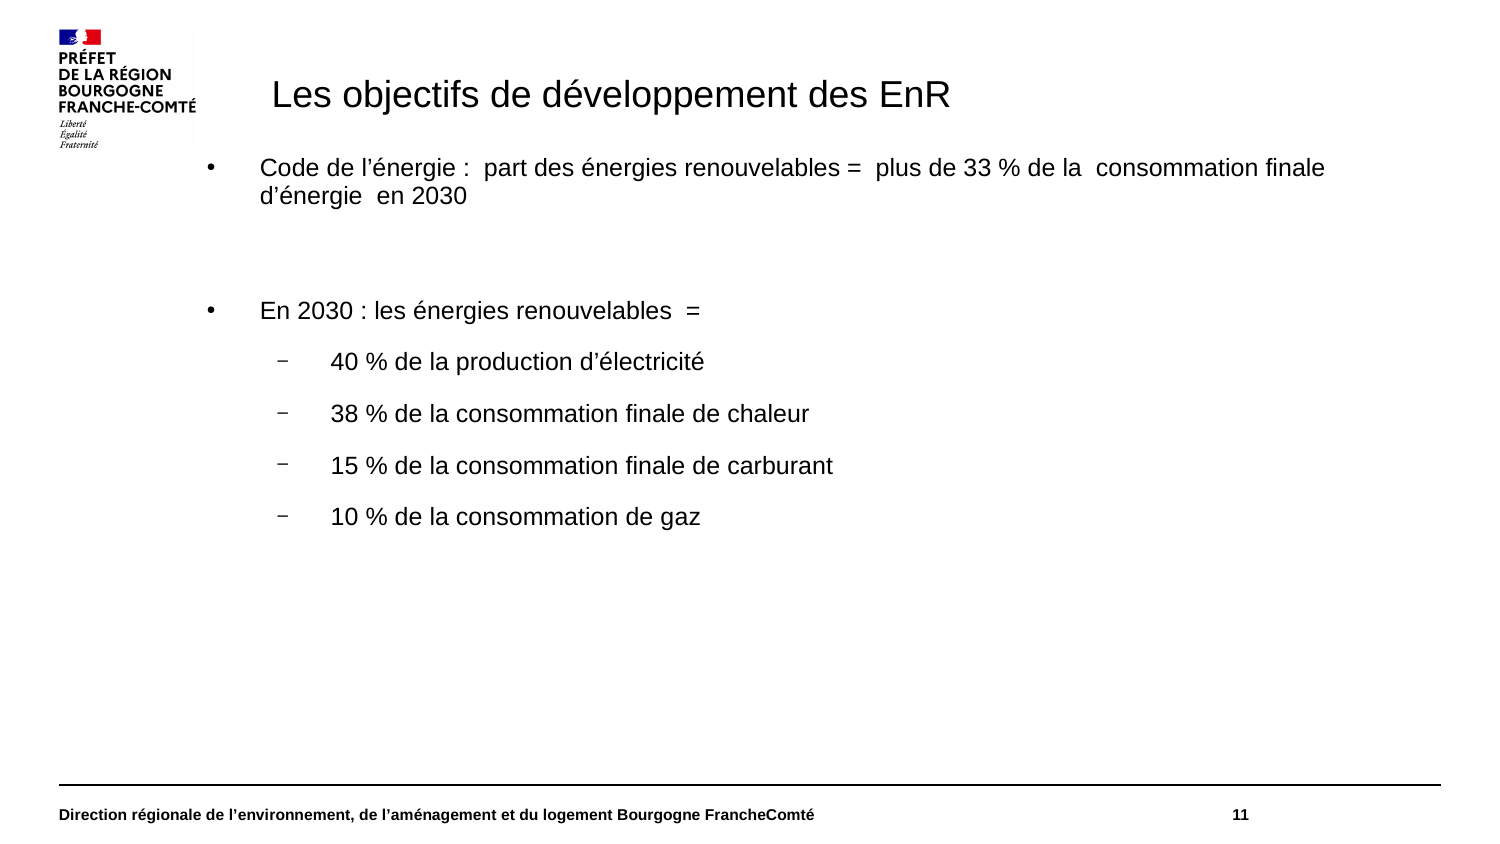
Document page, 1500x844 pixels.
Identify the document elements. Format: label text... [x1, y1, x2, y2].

title Les objectifs de développement des EnR [271, 24, 1500, 166]
picture [50, 17, 196, 148]
list Code de l’énergie : part des énergies renouvelables = plus de 33 % de la consommation finale d’énergie en 2030 En 2030 : les énergies renouvelables = 40 % de la production d’électricité 38 % de la consommation finale de chaleur 15 % de la consommation finale de carburant 10 % de la consommation de gaz [188, 153, 1364, 753]
